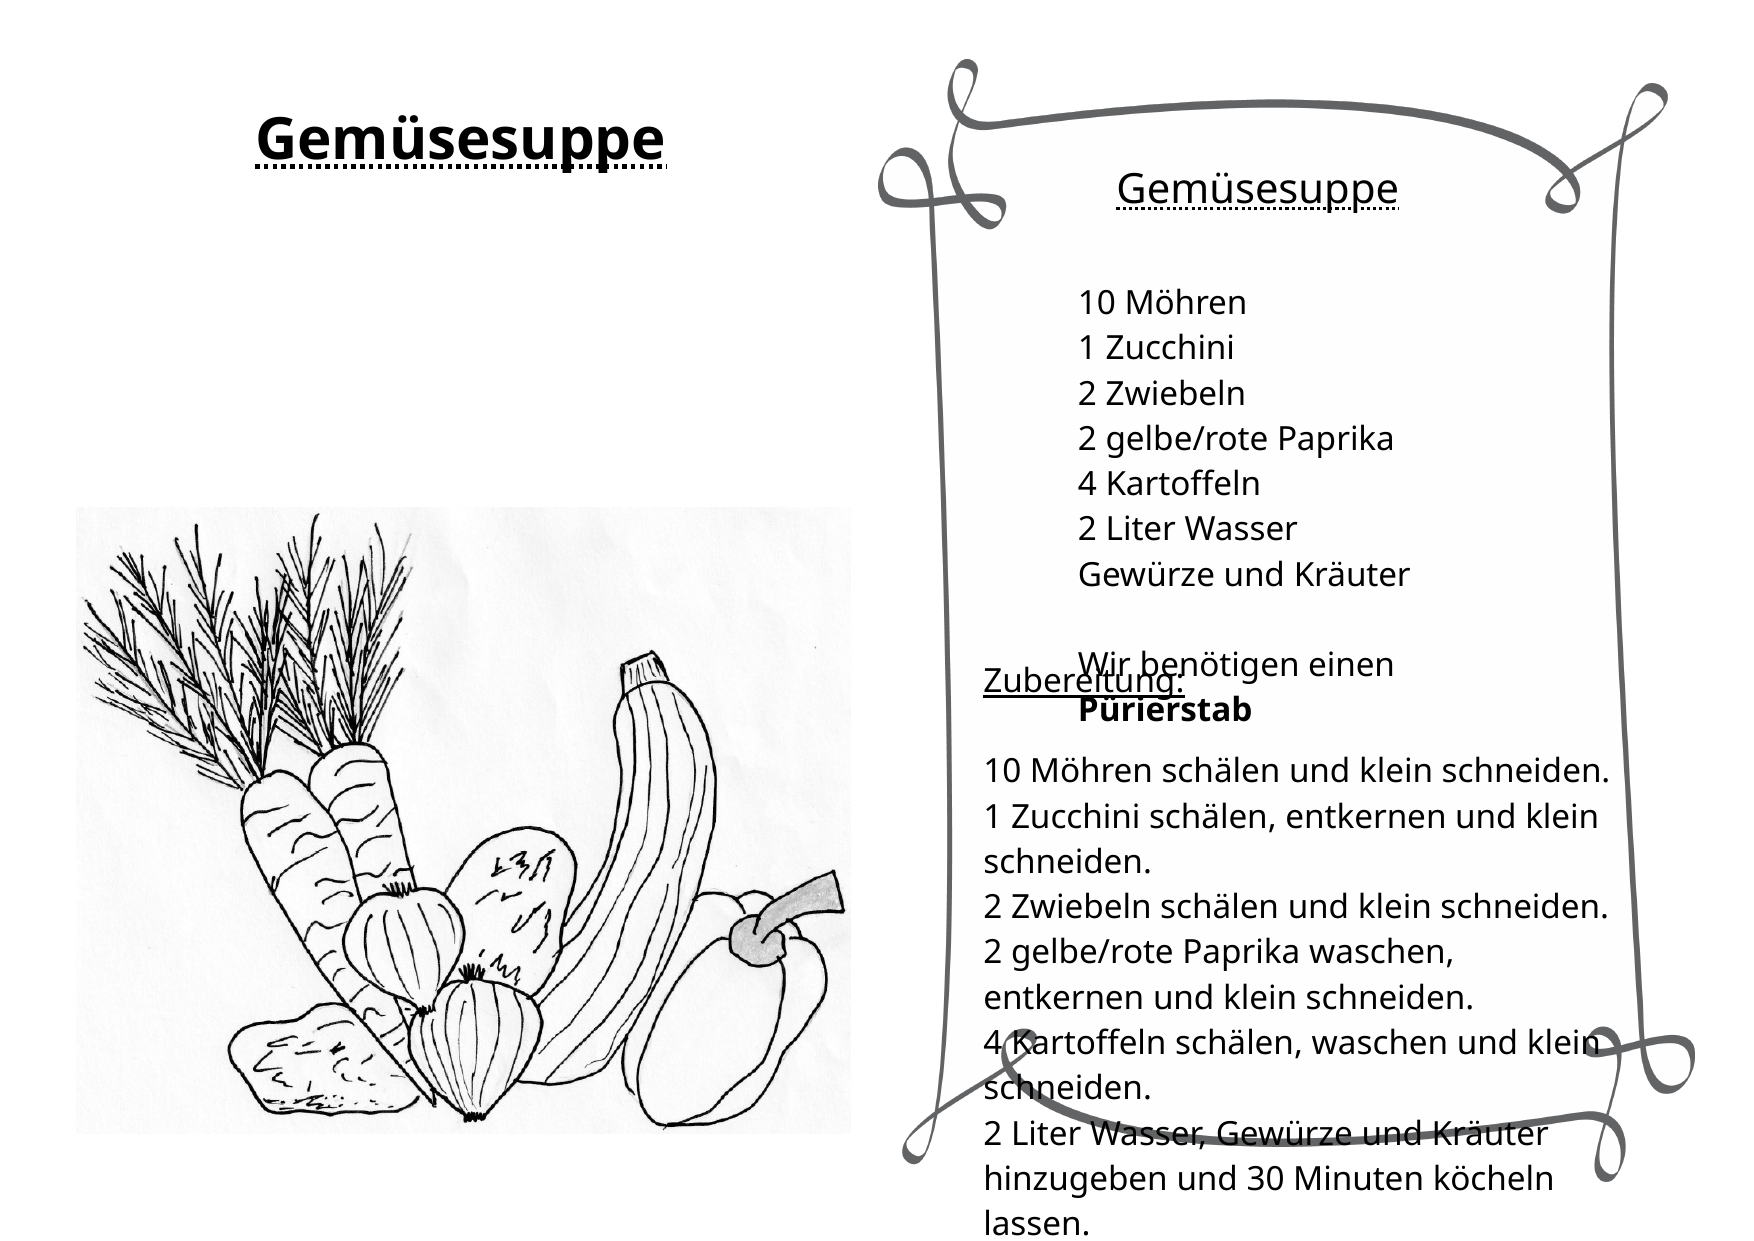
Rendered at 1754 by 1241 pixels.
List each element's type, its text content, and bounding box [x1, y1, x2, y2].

text_box Gemüsesuppe [59, 78, 863, 196]
picture [76, 507, 851, 1134]
picture [878, 59, 1695, 1182]
text_box Gemüsesuppe [1015, 138, 1501, 237]
text_box 10 Möhren 1 Zucchini 2 Zwiebeln 2 gelbe/rote Paprika 4 Kartoffeln 2 Liter Wasser Gewürze und Kräuter Wir benötigen einen Pürierstab [1063, 271, 1430, 595]
text_box Zubereitung: 10 Möhren schälen und klein schneiden. 1 Zucchini schälen, entkernen und klein schneiden. 2 Zwiebeln schälen und klein schneiden. 2 gelbe/rote Paprika waschen, entkernen und klein schneiden. 4 Kartoffeln schälen, waschen und klein schneiden. 2 Liter Wasser, Gewürze und Kräuter hinzugeben und 30 Minuten köcheln lassen. Anschließend mit dem Pürierstab pürieren und fertig ist unsere Gemüsesuppe! [968, 649, 1630, 1209]
